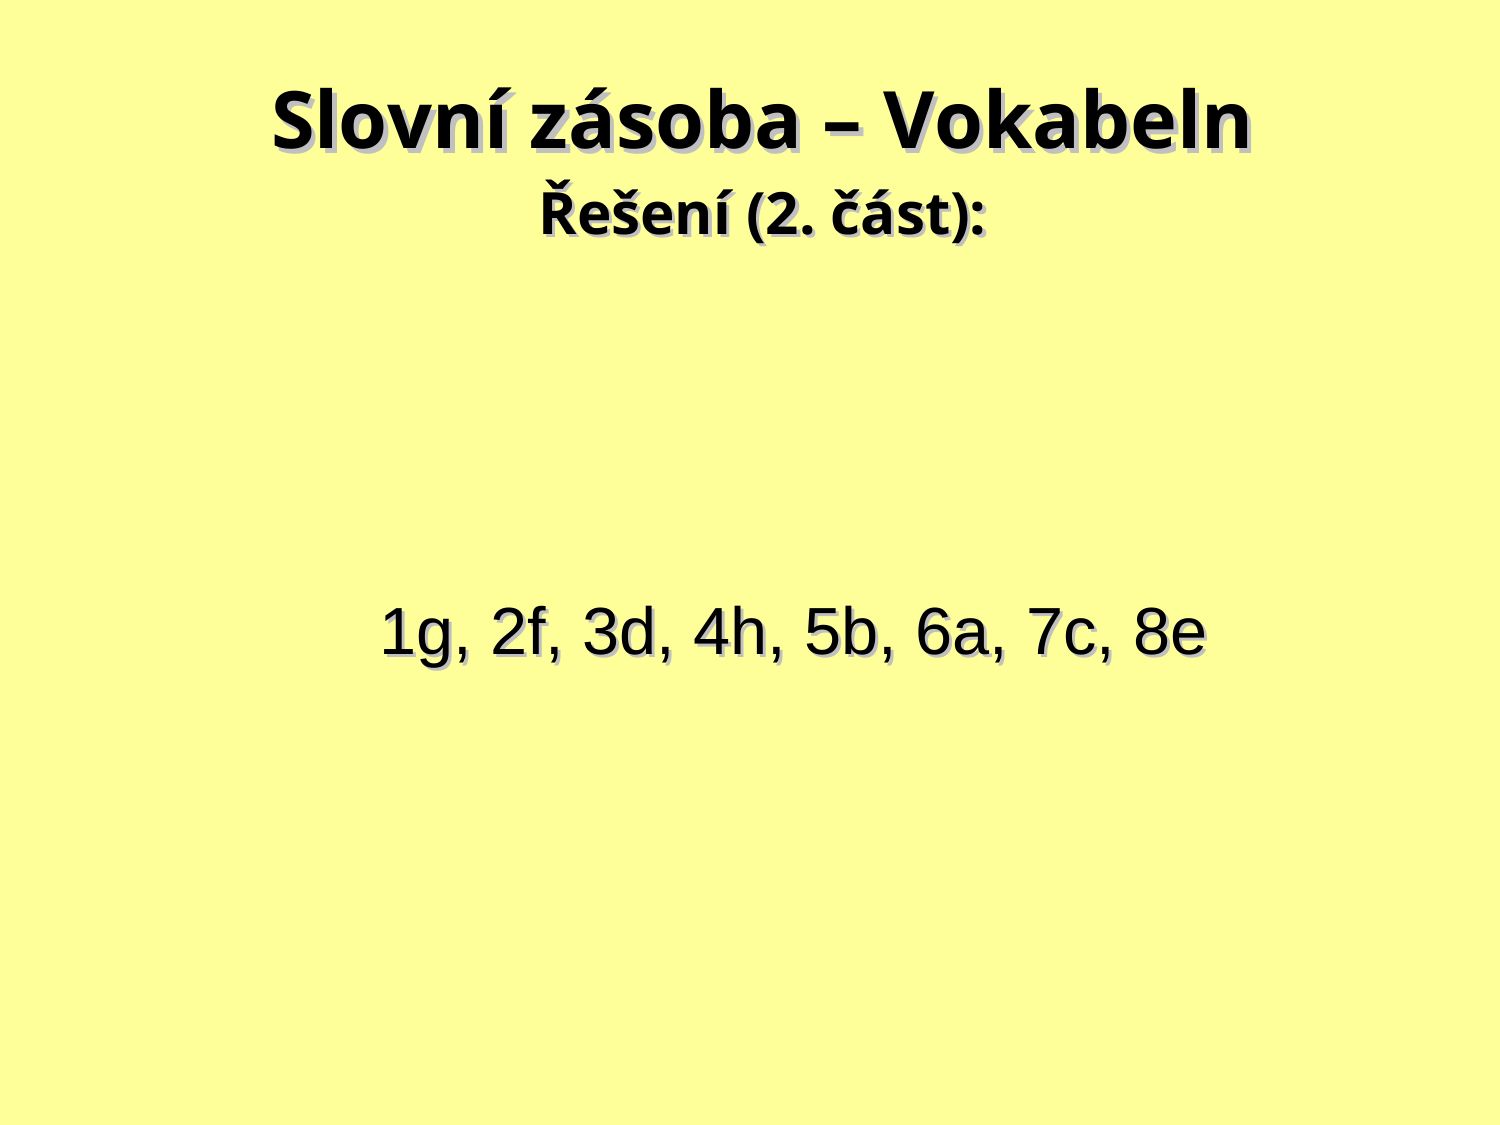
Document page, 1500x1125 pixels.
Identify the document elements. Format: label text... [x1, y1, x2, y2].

title Slovní zásoba – Vokabeln Řešení (2. část): [75, 40, 1451, 276]
list 1g, 2f, 3d, 4h, 5b, 6a, 7c, 8e [137, 312, 1451, 1000]
